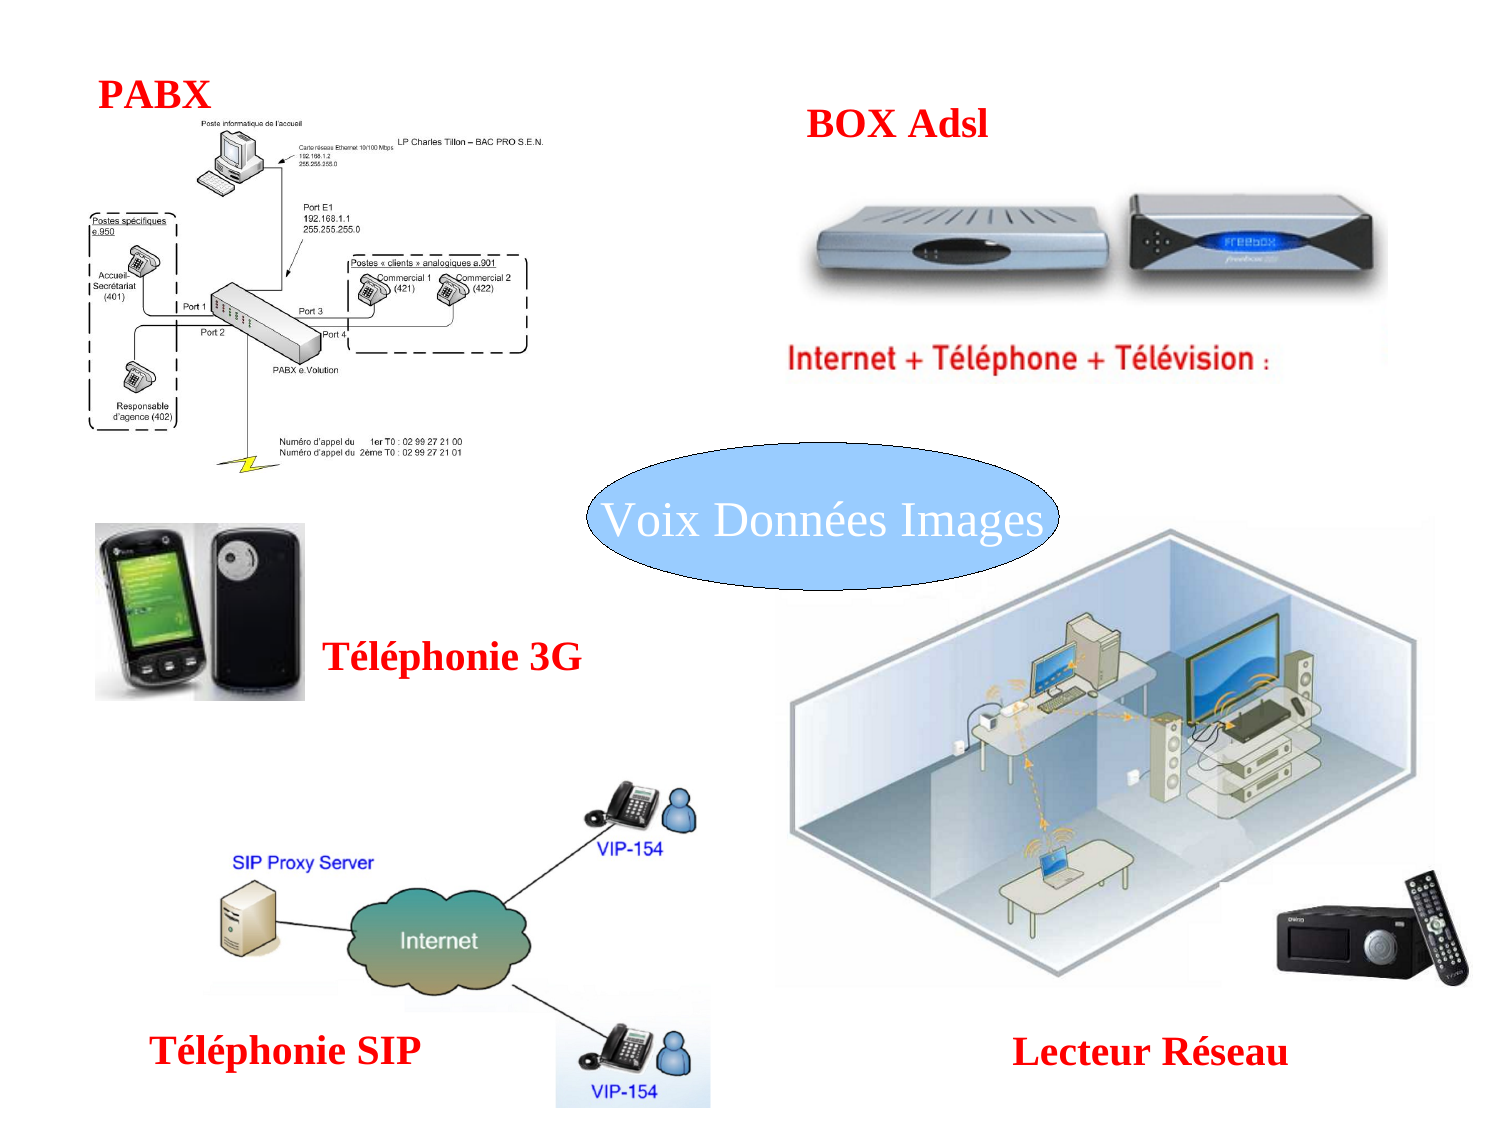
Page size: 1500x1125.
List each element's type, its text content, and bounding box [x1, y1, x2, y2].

text_box PABX [83, 59, 229, 124]
picture [95, 523, 305, 701]
text_box Téléphonie 3G [307, 621, 612, 687]
text_box Lecteur Réseau [997, 1016, 1346, 1082]
picture [756, 177, 1388, 384]
picture [775, 516, 1473, 990]
text_box BOX Adsl [791, 88, 1500, 154]
picture [199, 754, 711, 1109]
text_box Voix Données Images [586, 442, 1060, 591]
text_box Téléphonie SIP [134, 1015, 440, 1080]
picture [88, 118, 544, 473]
